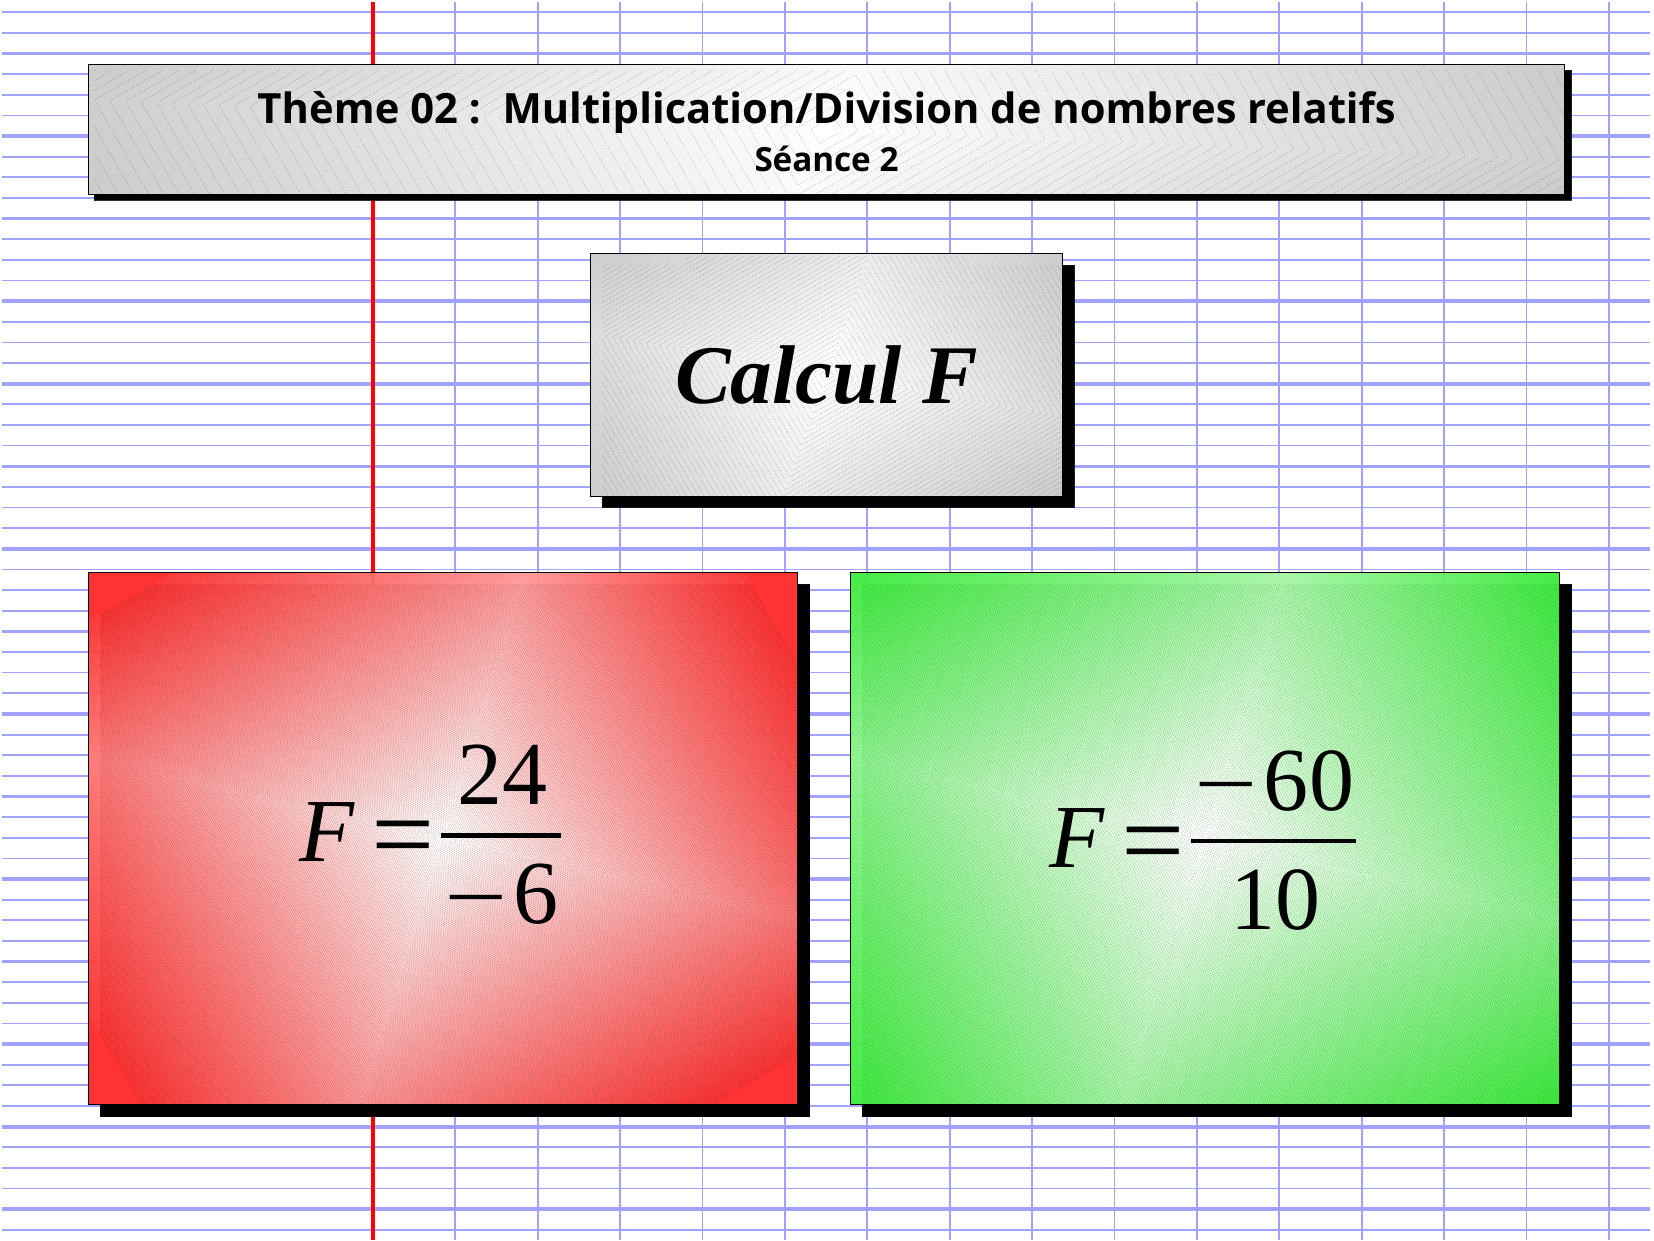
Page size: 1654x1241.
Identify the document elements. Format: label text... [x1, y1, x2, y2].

text_box Calcul F [590, 253, 1063, 497]
text_box [88, 572, 798, 1105]
chart [1021, 732, 1385, 951]
text_box Thème 02 : Multiplication/Division de nombres relatifs Séance 2 [88, 64, 1565, 195]
chart [271, 726, 590, 946]
text_box [850, 572, 1560, 1105]
picture [0, 0, 1654, 1241]
